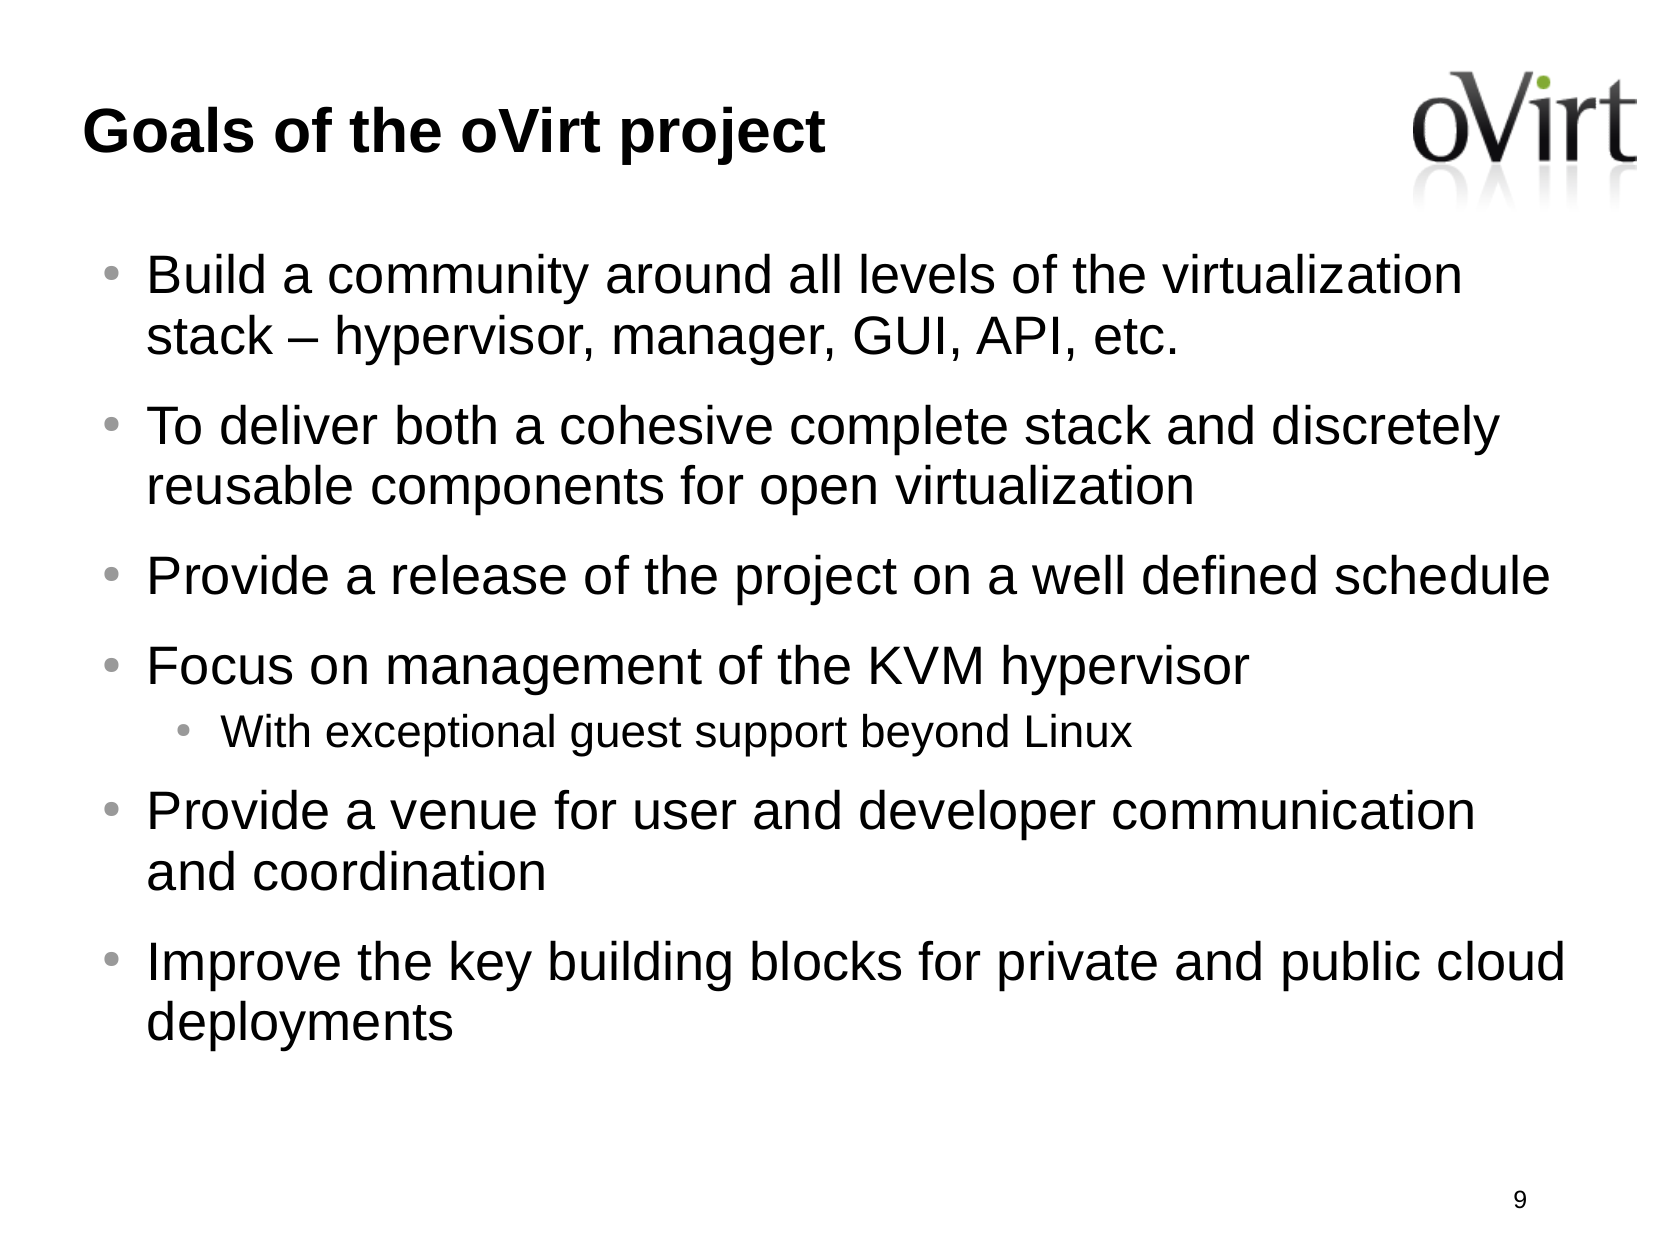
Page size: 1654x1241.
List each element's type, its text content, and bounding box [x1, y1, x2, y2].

title Goals of the oVirt project [82, 37, 1571, 226]
list Build a community around all levels of the virtualization stack – hypervisor, manager, GUI, API, etc. To deliver both a cohesive complete stack and discretely reusable components for open virtualization Provide a release of the project on a well defined schedule Focus on management of the KVM hypervisor With exceptional guest support beyond Linux Provide a venue for user and developer communication and coordination Improve the key building blocks for private and public cloud deployments [86, 244, 1576, 1147]
picture [1413, 63, 1637, 212]
